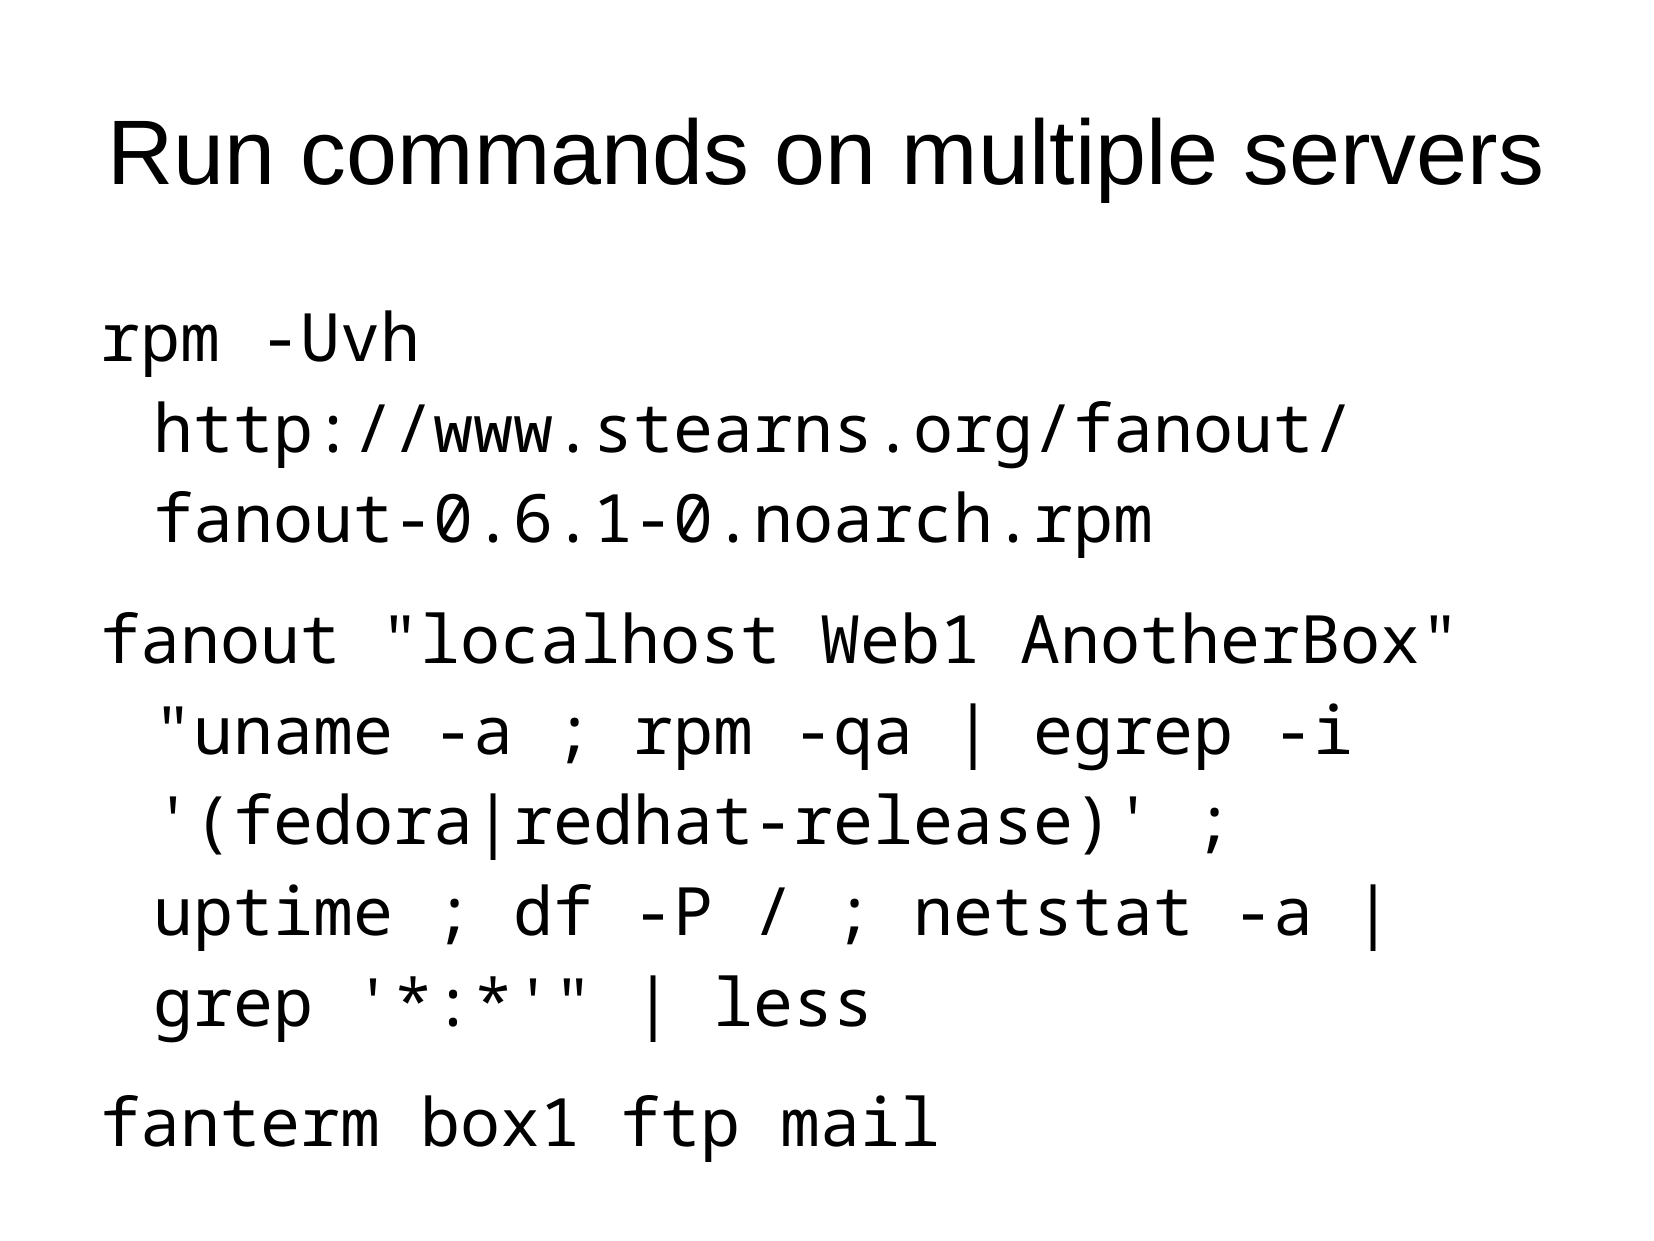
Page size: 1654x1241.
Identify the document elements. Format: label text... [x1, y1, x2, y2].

title Run commands on multiple servers [82, 56, 1571, 250]
list rpm -Uvh http://www.stearns.org/fanout/ fanout-0.6.1-0.noarch.rpm fanout "localhost Web1 AnotherBox" "uname -a ; rpm -qa | egrep -i '(fedora|redhat-release)' ; uptime ; df -P / ; netstat -a | grep '*:*'" | less fanterm box1 ftp mail [82, 290, 1571, 1094]
